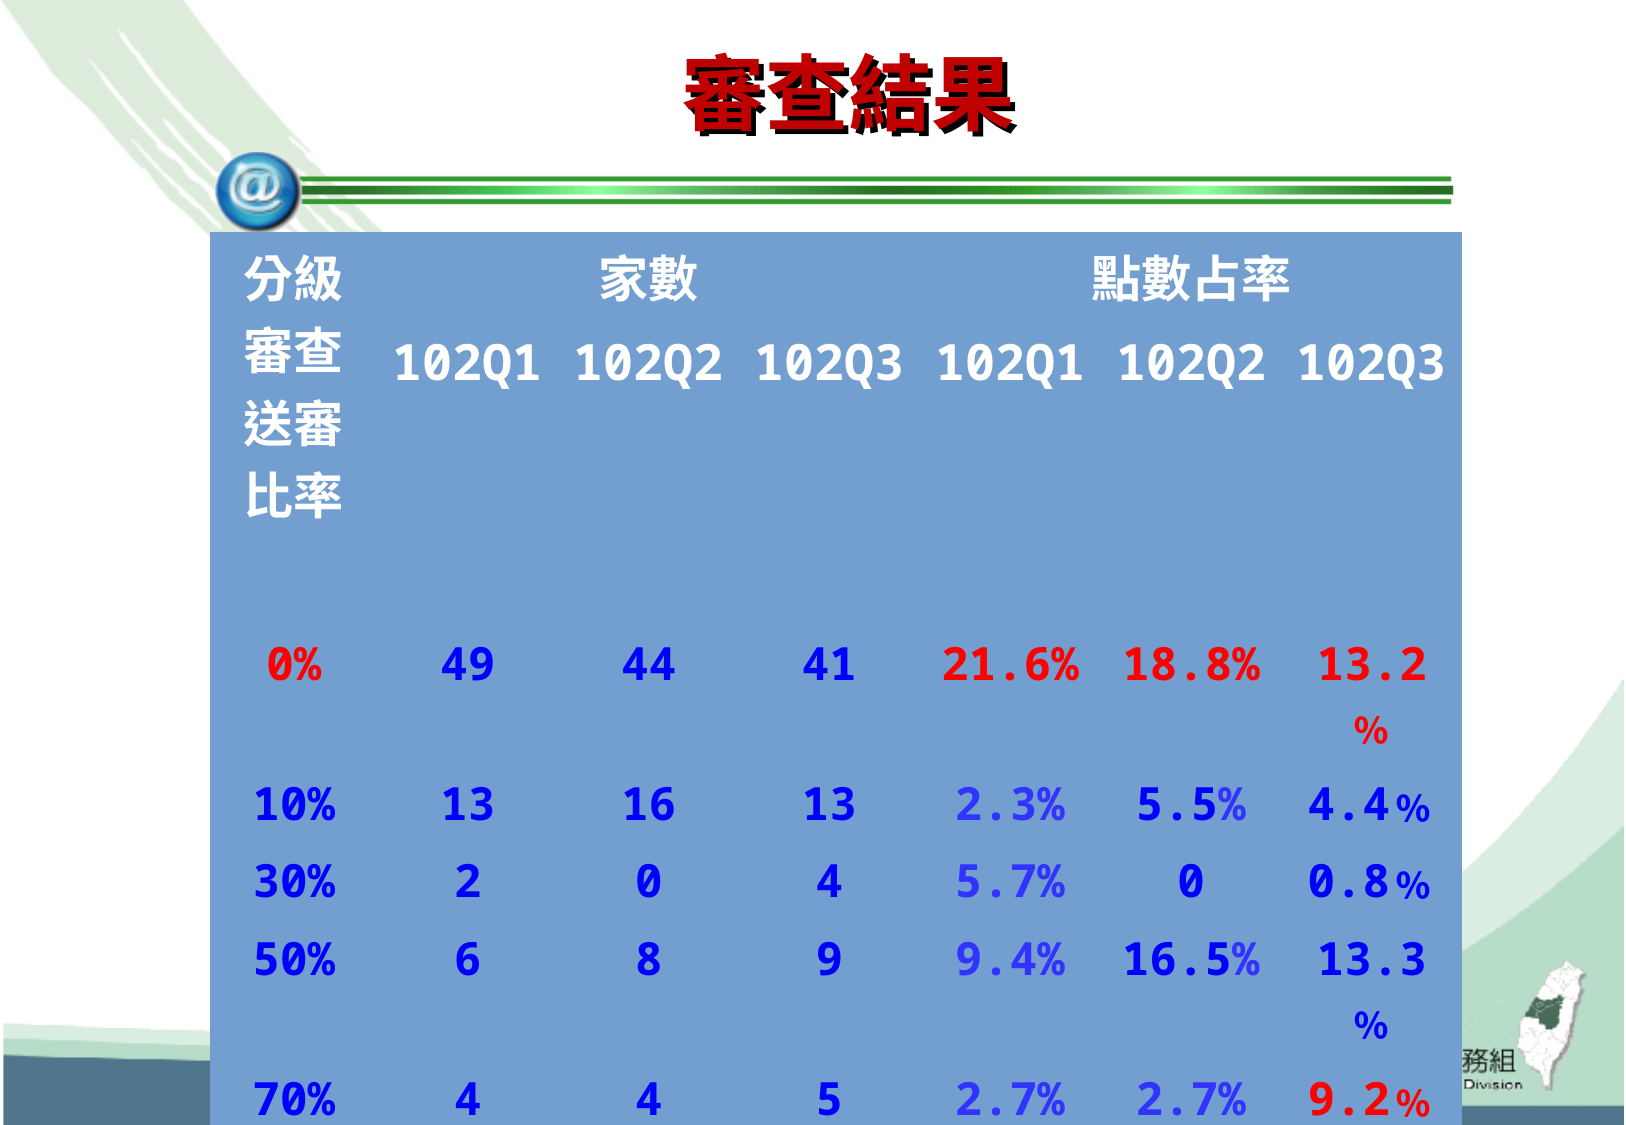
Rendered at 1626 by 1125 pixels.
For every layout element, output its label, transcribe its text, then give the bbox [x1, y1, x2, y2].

title 審查結果 [257, 32, 1440, 149]
table_header 家數 [378, 232, 920, 319]
table_cell 16 [558, 764, 739, 841]
table_header 點數占率 [920, 232, 1462, 319]
table_cell 2.7% [920, 1059, 1100, 1125]
table_cell 4.4﹪ [1281, 764, 1462, 841]
table_cell 4 [739, 841, 920, 919]
table_cell 102Q1 [378, 319, 558, 624]
table_cell 5.5% [1100, 764, 1281, 841]
table_cell 4 [378, 1059, 558, 1125]
table_cell 9 [739, 919, 920, 1059]
table_cell 102Q3 [1281, 319, 1462, 624]
table_cell 13.2﹪ [1281, 624, 1462, 764]
table_cell 0 [558, 841, 739, 919]
table_cell 4 [558, 1059, 739, 1125]
table_cell 44 [558, 624, 739, 764]
table_cell 16.5% [1100, 919, 1281, 1059]
table_cell 5.7% [920, 841, 1100, 919]
table_header 分級審查送審比率 [210, 232, 378, 624]
table_cell 18.8% [1100, 624, 1281, 764]
table_cell 102Q2 [1100, 319, 1281, 624]
table_cell 13.3﹪ [1281, 919, 1462, 1059]
table_cell 6 [378, 919, 558, 1059]
table_cell 2.3% [920, 764, 1100, 841]
table_cell 70% [210, 1059, 378, 1125]
table_cell 0.8﹪ [1281, 841, 1462, 919]
table_cell 102Q3 [739, 319, 920, 624]
table_cell 0% [210, 624, 378, 764]
table_cell 8 [558, 919, 739, 1059]
table_cell 9.4% [920, 919, 1100, 1059]
table_cell 2 [378, 841, 558, 919]
table_cell 0 [1100, 841, 1281, 919]
table_cell 13 [739, 764, 920, 841]
table_cell 10% [210, 764, 378, 841]
table_cell 9.2﹪ [1281, 1059, 1462, 1125]
table_cell 21.6% [920, 624, 1100, 764]
table_cell 13 [378, 764, 558, 841]
table_cell 50% [210, 919, 378, 1059]
table_cell 102Q2 [558, 319, 739, 624]
table_cell 30% [210, 841, 378, 919]
table_cell 2.7% [1100, 1059, 1281, 1125]
table_cell 49 [378, 624, 558, 764]
table_cell 5 [739, 1059, 920, 1125]
table_cell 41 [739, 624, 920, 764]
table_cell 102Q1 [920, 319, 1100, 624]
